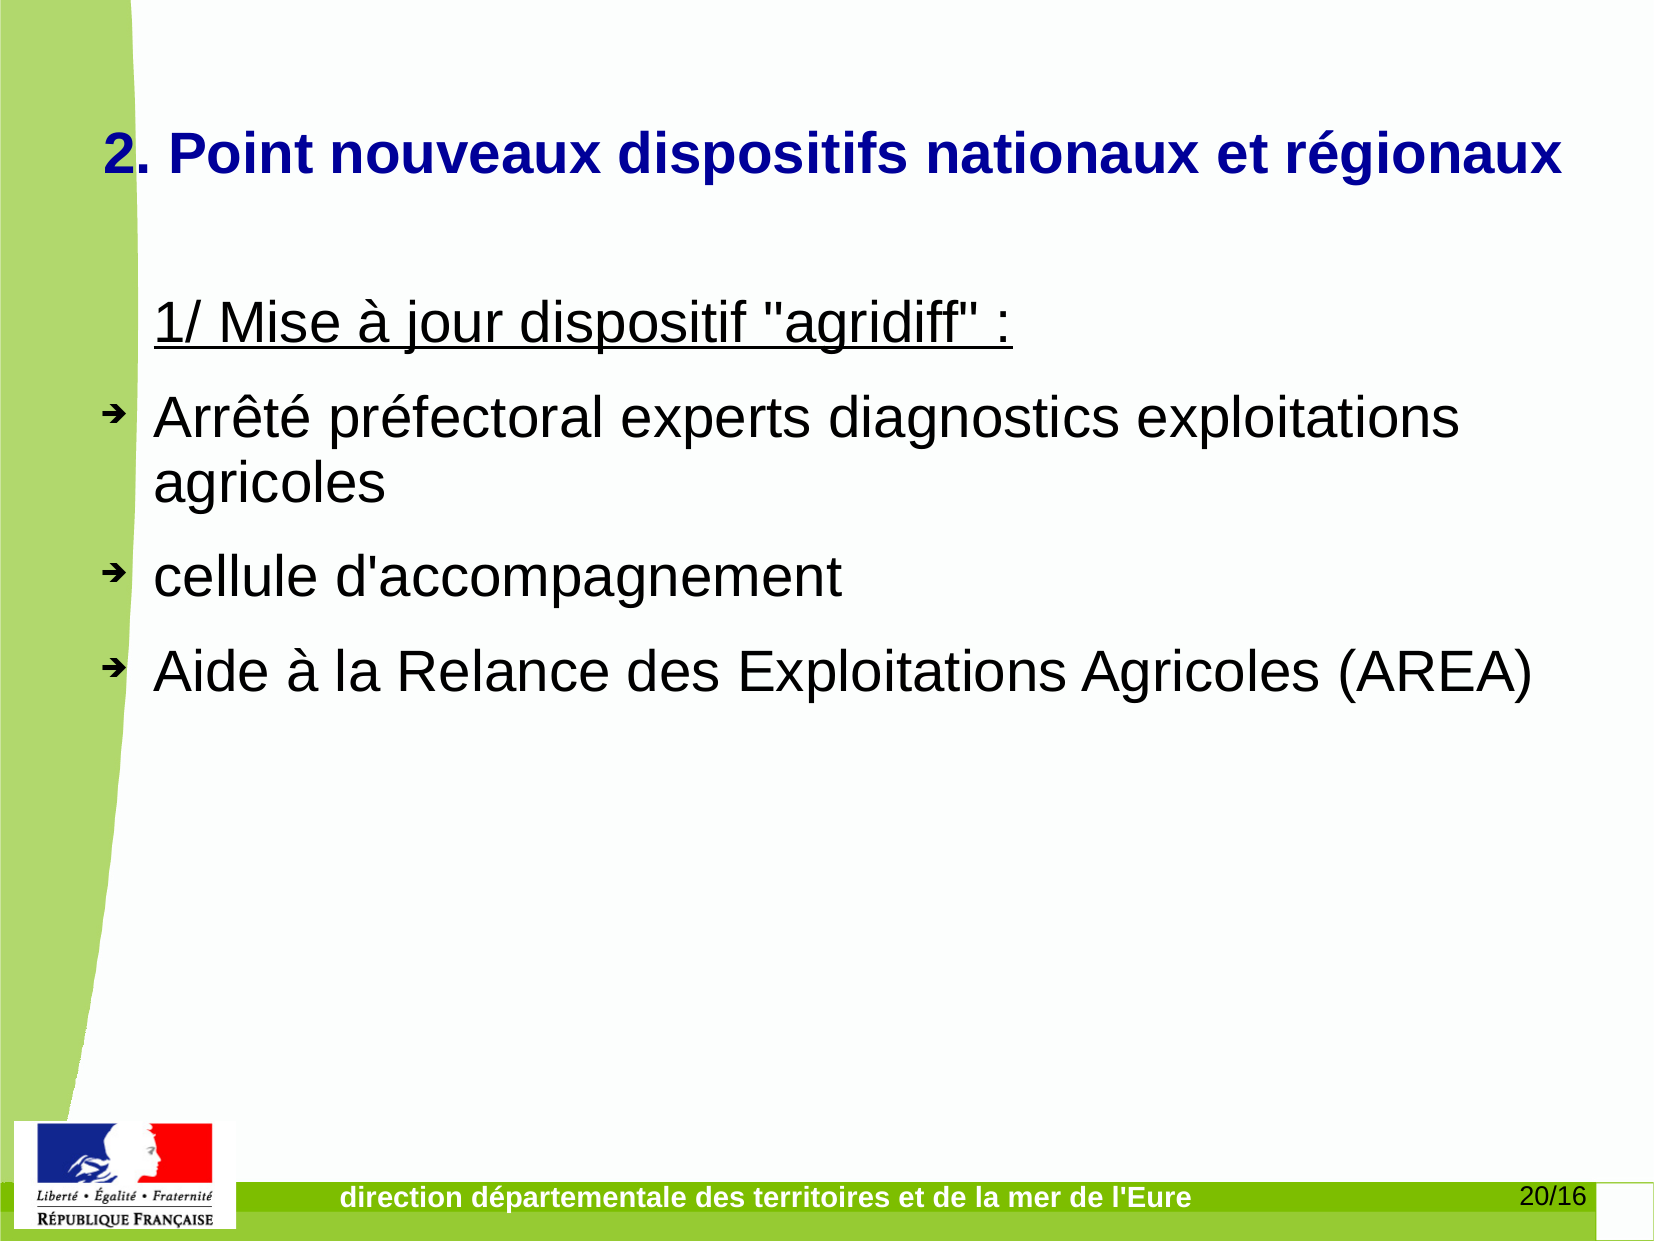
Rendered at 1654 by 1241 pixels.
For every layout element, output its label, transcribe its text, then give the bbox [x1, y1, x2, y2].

picture [0, 0, 1654, 1241]
title 2. Point nouveaux dispositifs nationaux et régionaux [82, 49, 1571, 257]
list 1/ Mise à jour dispositif "agridiff" : Arrêté préfectoral experts diagnostics exploitations agricoles cellule d'accompagnement Aide à la Relance des Exploitations Agricoles (AREA) [82, 290, 1571, 1010]
